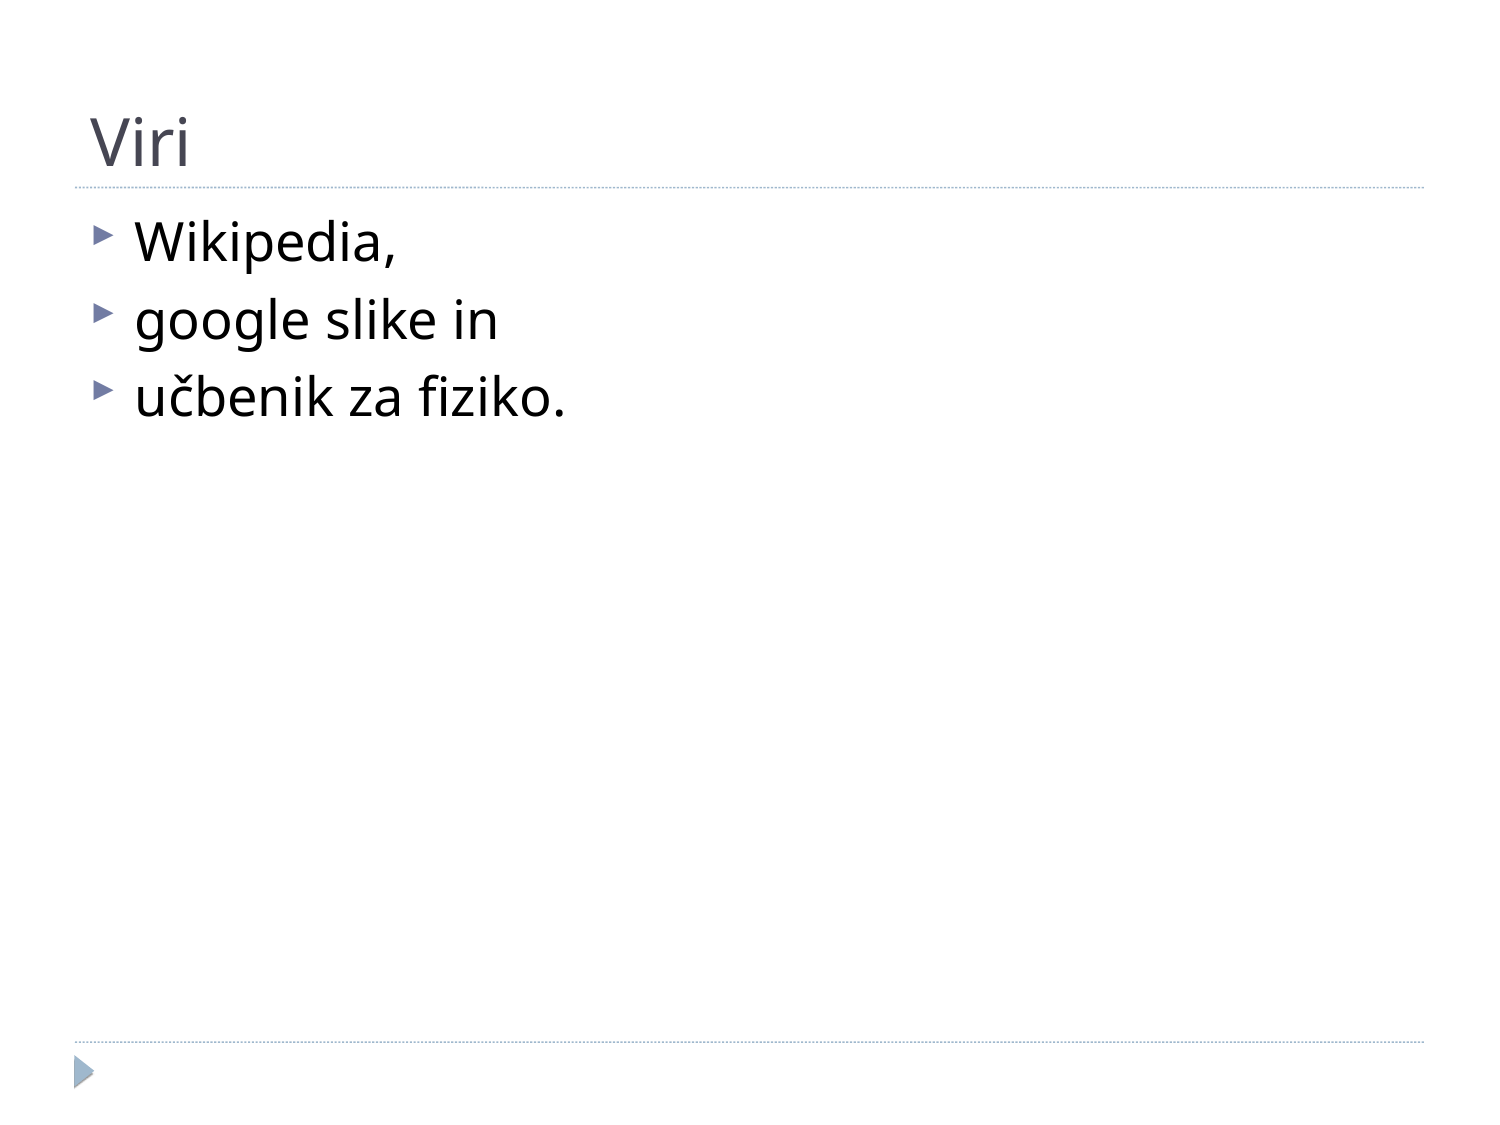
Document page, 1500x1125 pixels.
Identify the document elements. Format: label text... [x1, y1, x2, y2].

title Viri [75, 24, 1425, 188]
list Wikipedia, google slike in učbenik za fiziko. [75, 200, 1425, 1010]
